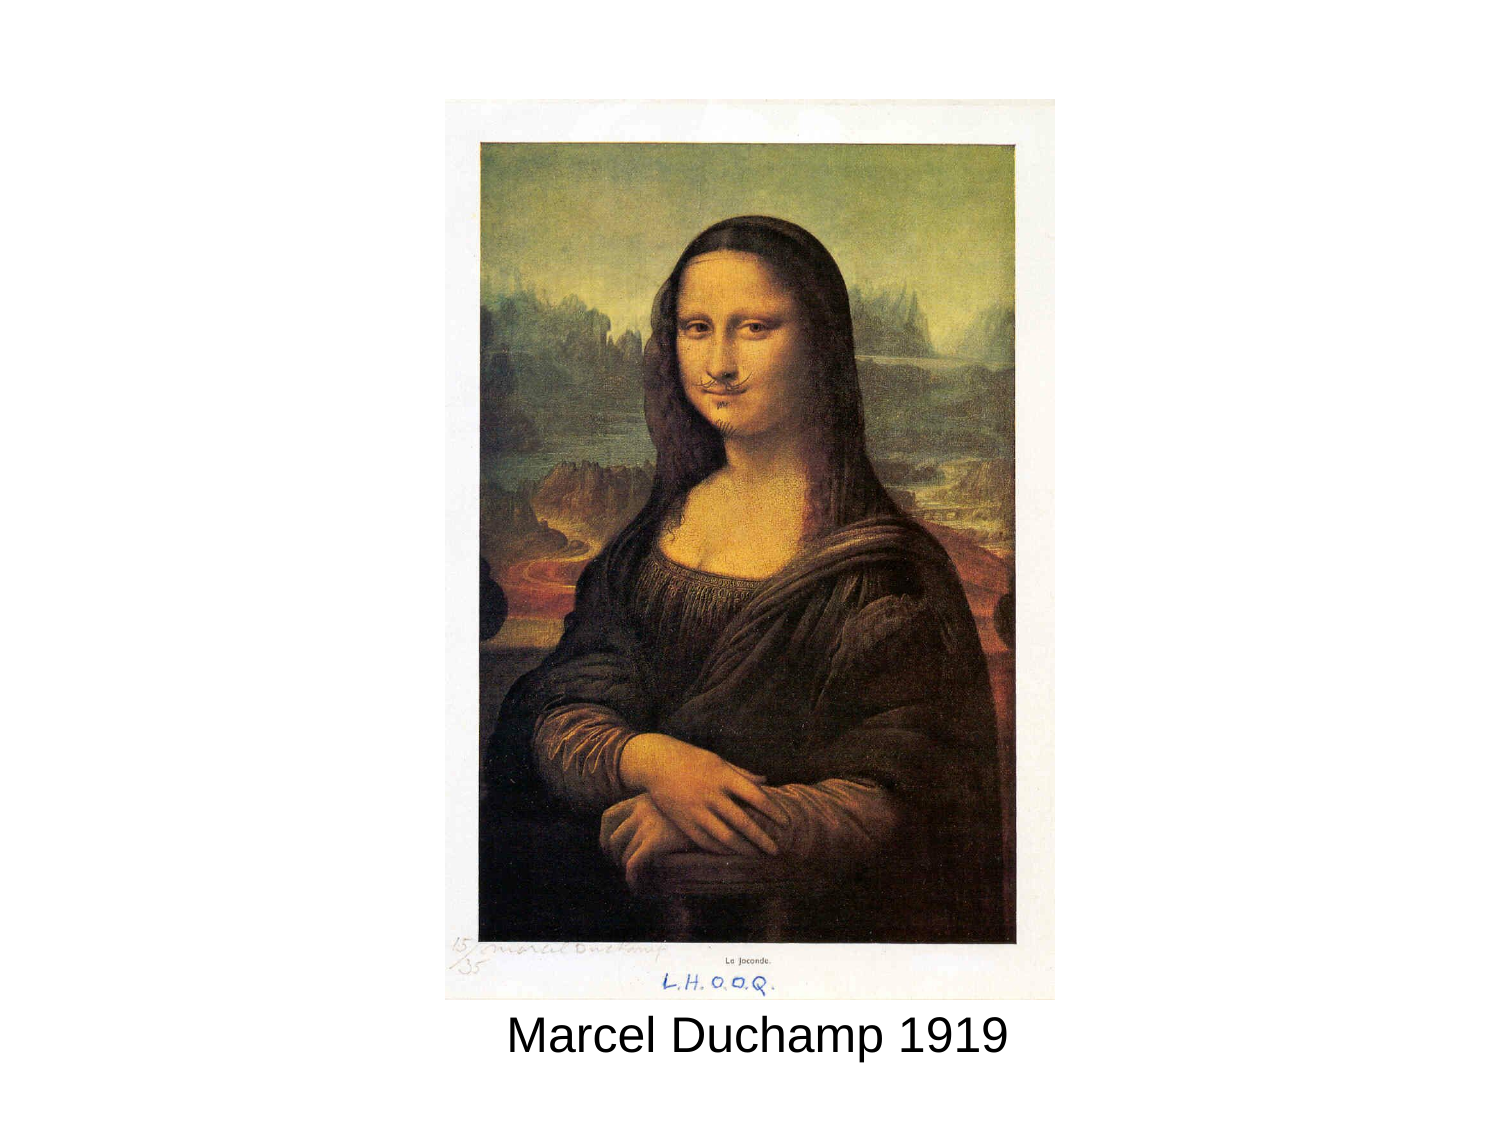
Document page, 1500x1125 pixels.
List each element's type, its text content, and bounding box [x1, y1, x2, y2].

text_box Marcel Duchamp 1919 [491, 999, 1025, 1072]
picture [445, 99, 1055, 1000]
